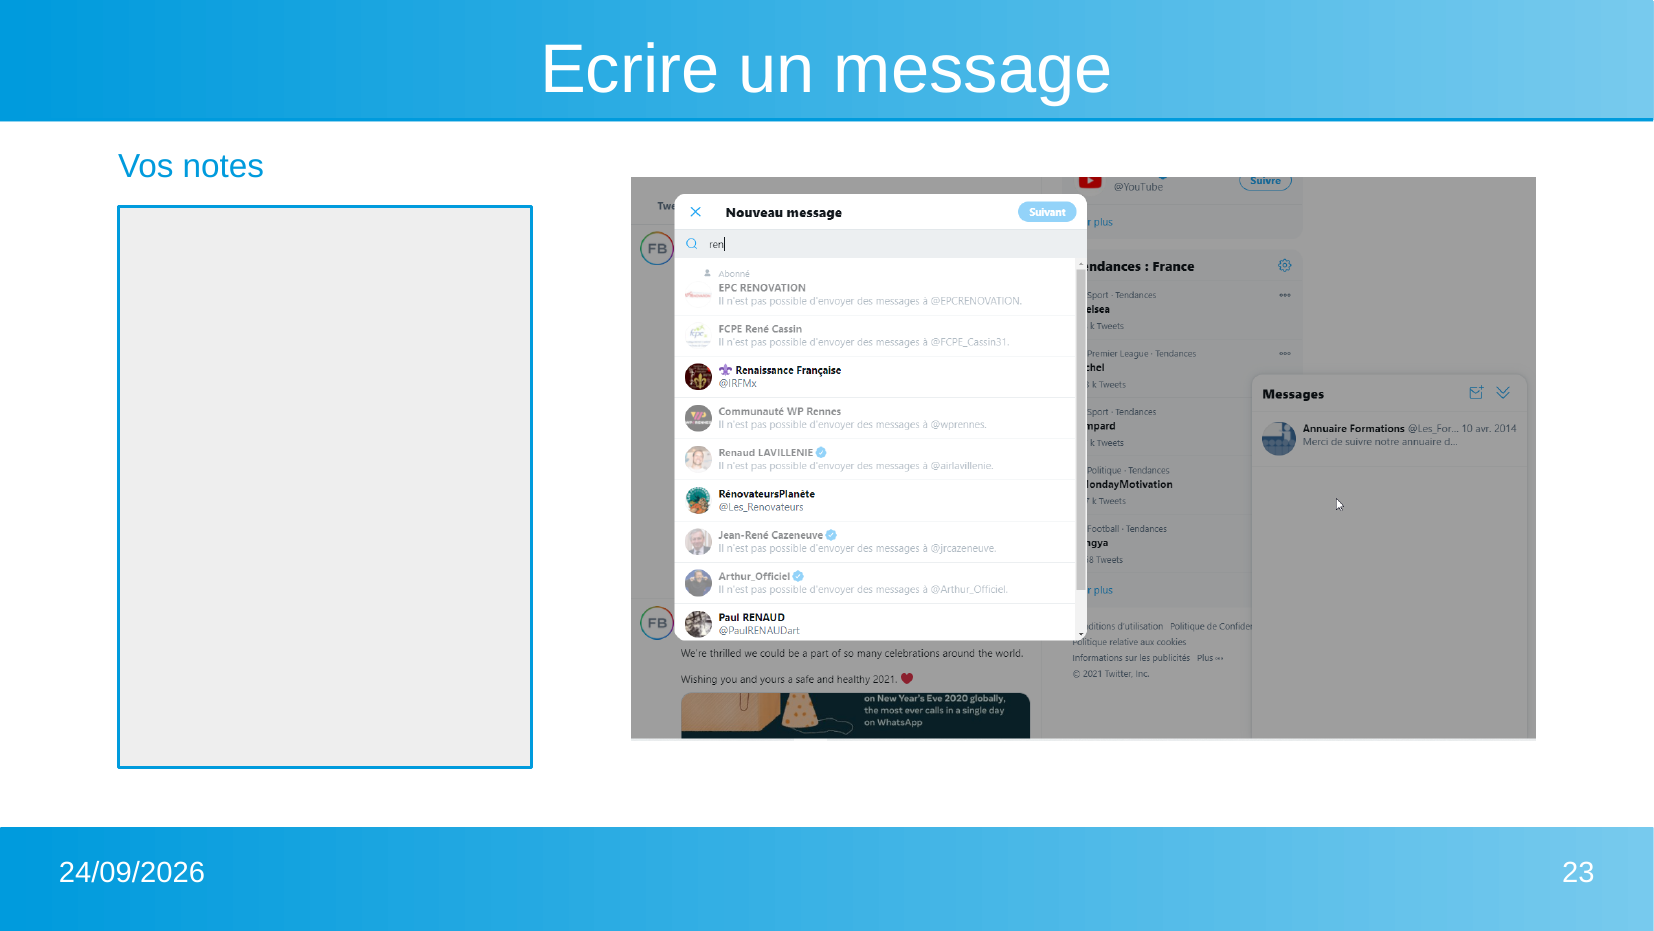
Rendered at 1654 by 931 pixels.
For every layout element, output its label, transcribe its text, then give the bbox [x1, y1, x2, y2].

text_box [118, 206, 532, 768]
list Vos notes [118, 147, 502, 206]
title Ecrire un message [59, 29, 1595, 108]
picture [631, 177, 1536, 741]
